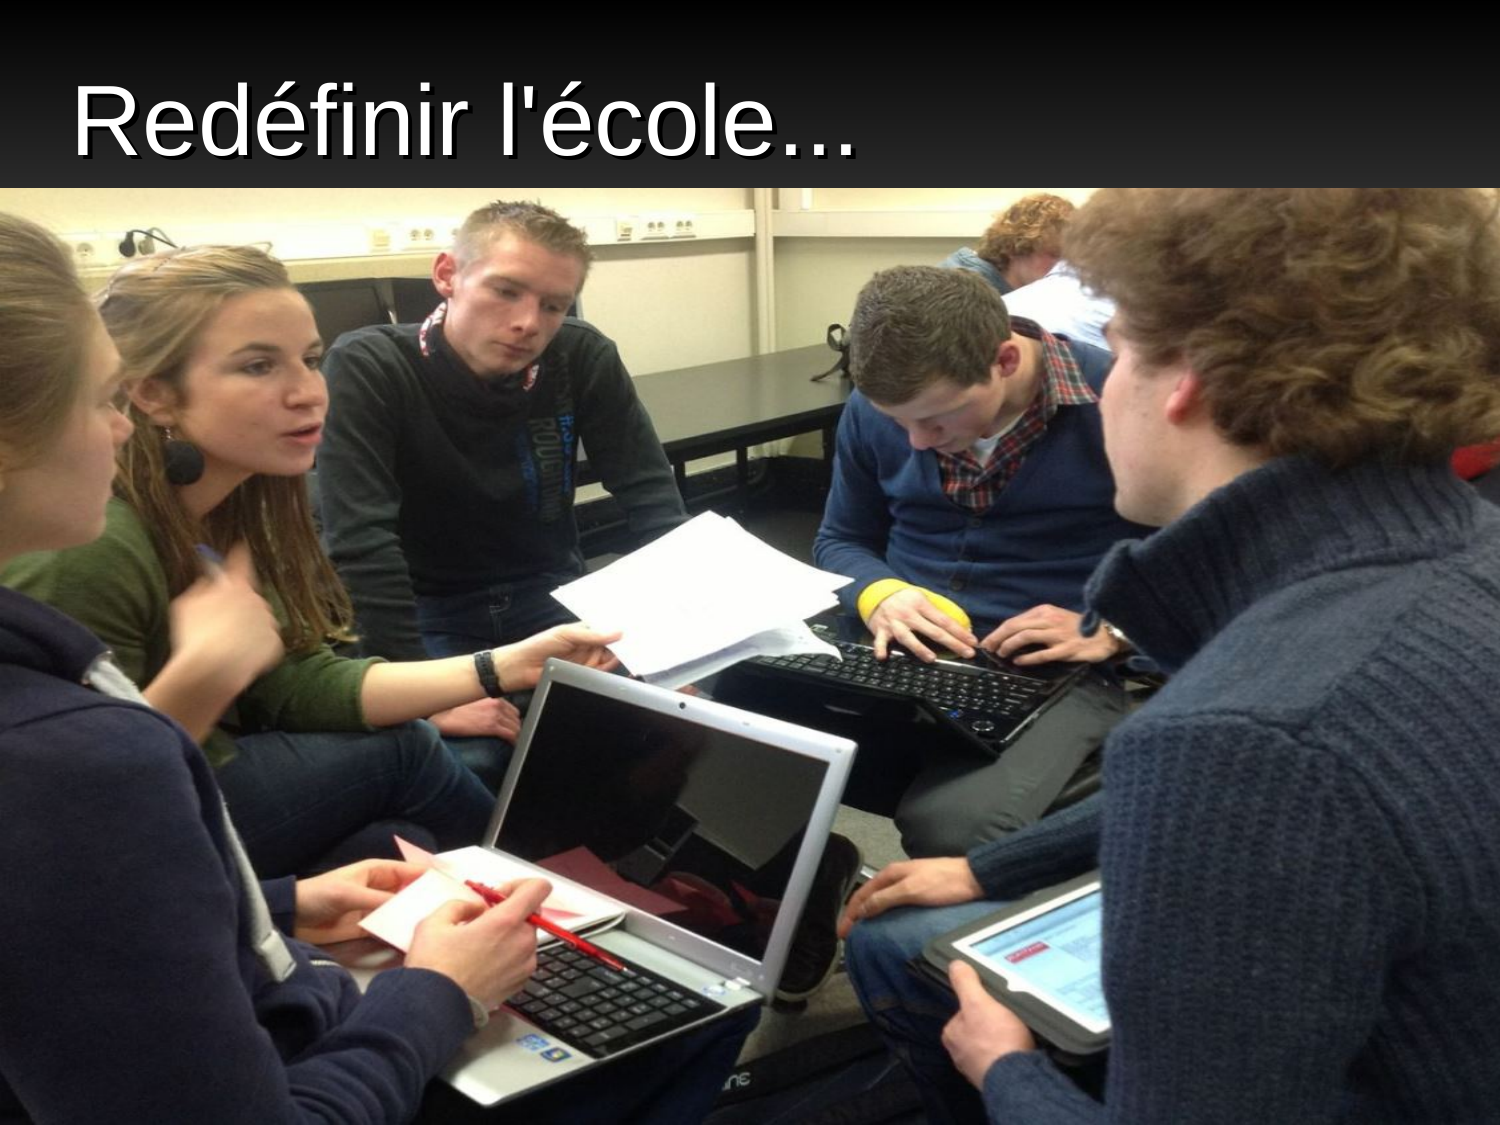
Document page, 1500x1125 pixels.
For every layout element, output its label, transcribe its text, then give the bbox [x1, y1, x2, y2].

picture [0, 188, 1500, 1125]
title Redéfinir l'école... [70, 58, 1441, 178]
